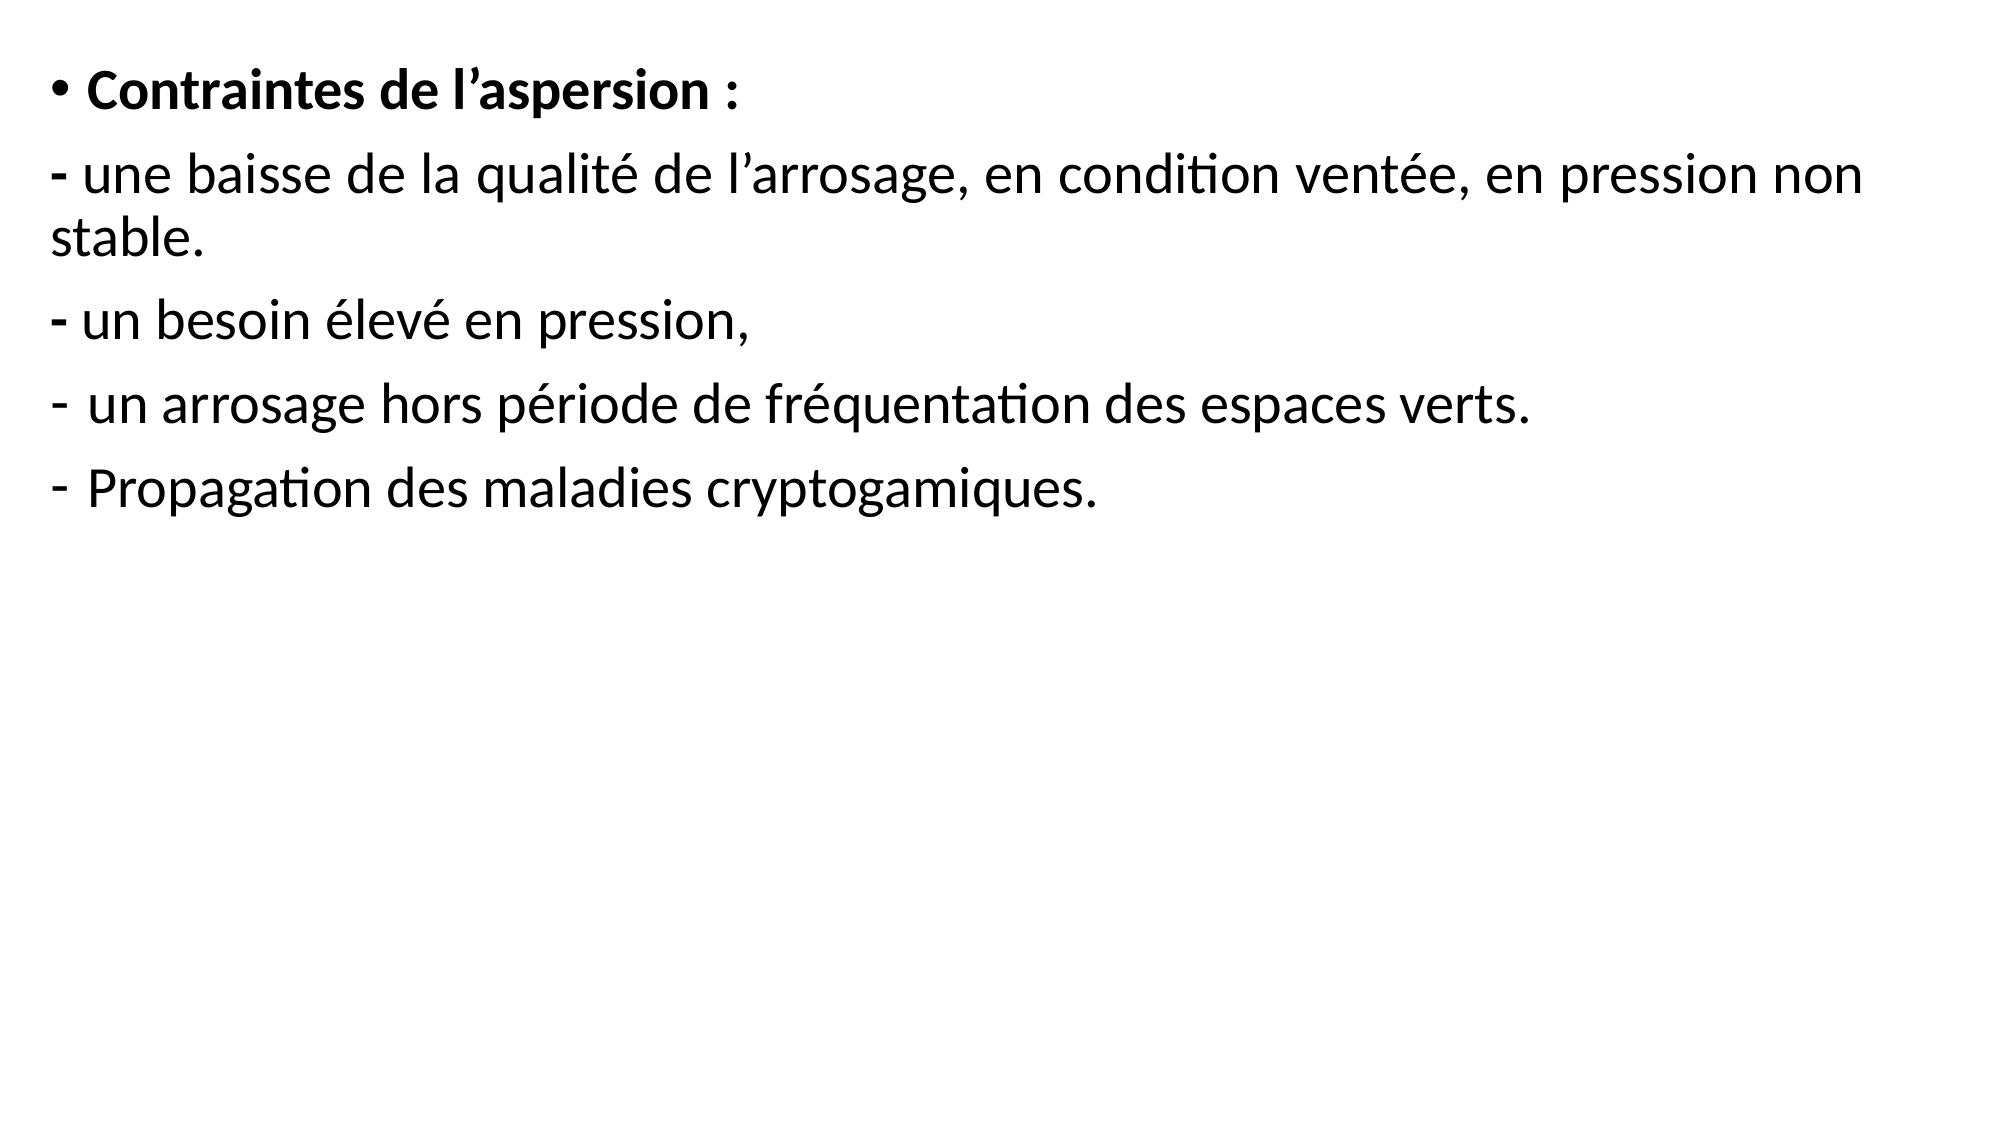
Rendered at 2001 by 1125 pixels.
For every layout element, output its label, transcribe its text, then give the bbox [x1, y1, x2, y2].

list Contraintes de l’aspersion : - une baisse de la qualité de l’arrosage, en condition ventée, en pression non stable. - un besoin élevé en pression, un arrosage hors période de fréquentation des espaces verts. Propagation des maladies cryptogamiques. [35, 51, 1903, 766]
